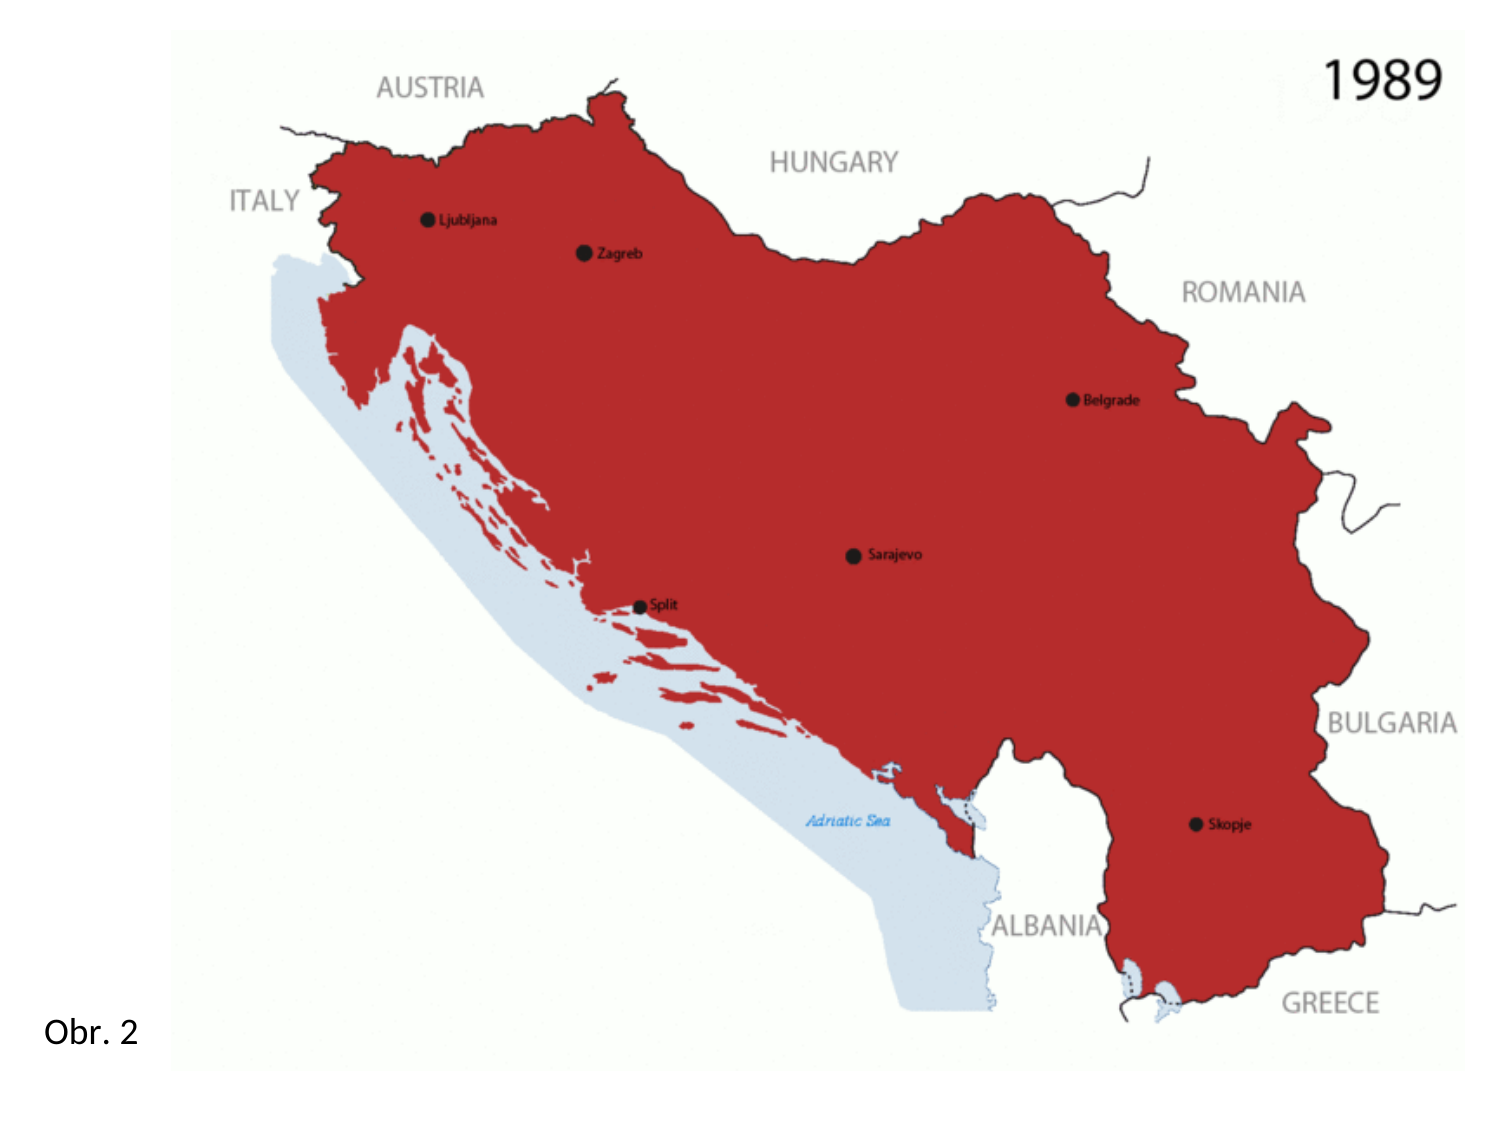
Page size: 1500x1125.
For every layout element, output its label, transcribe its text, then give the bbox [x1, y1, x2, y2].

text_box Obr. 2 [29, 999, 172, 1060]
text_box [171, 31, 1465, 1071]
